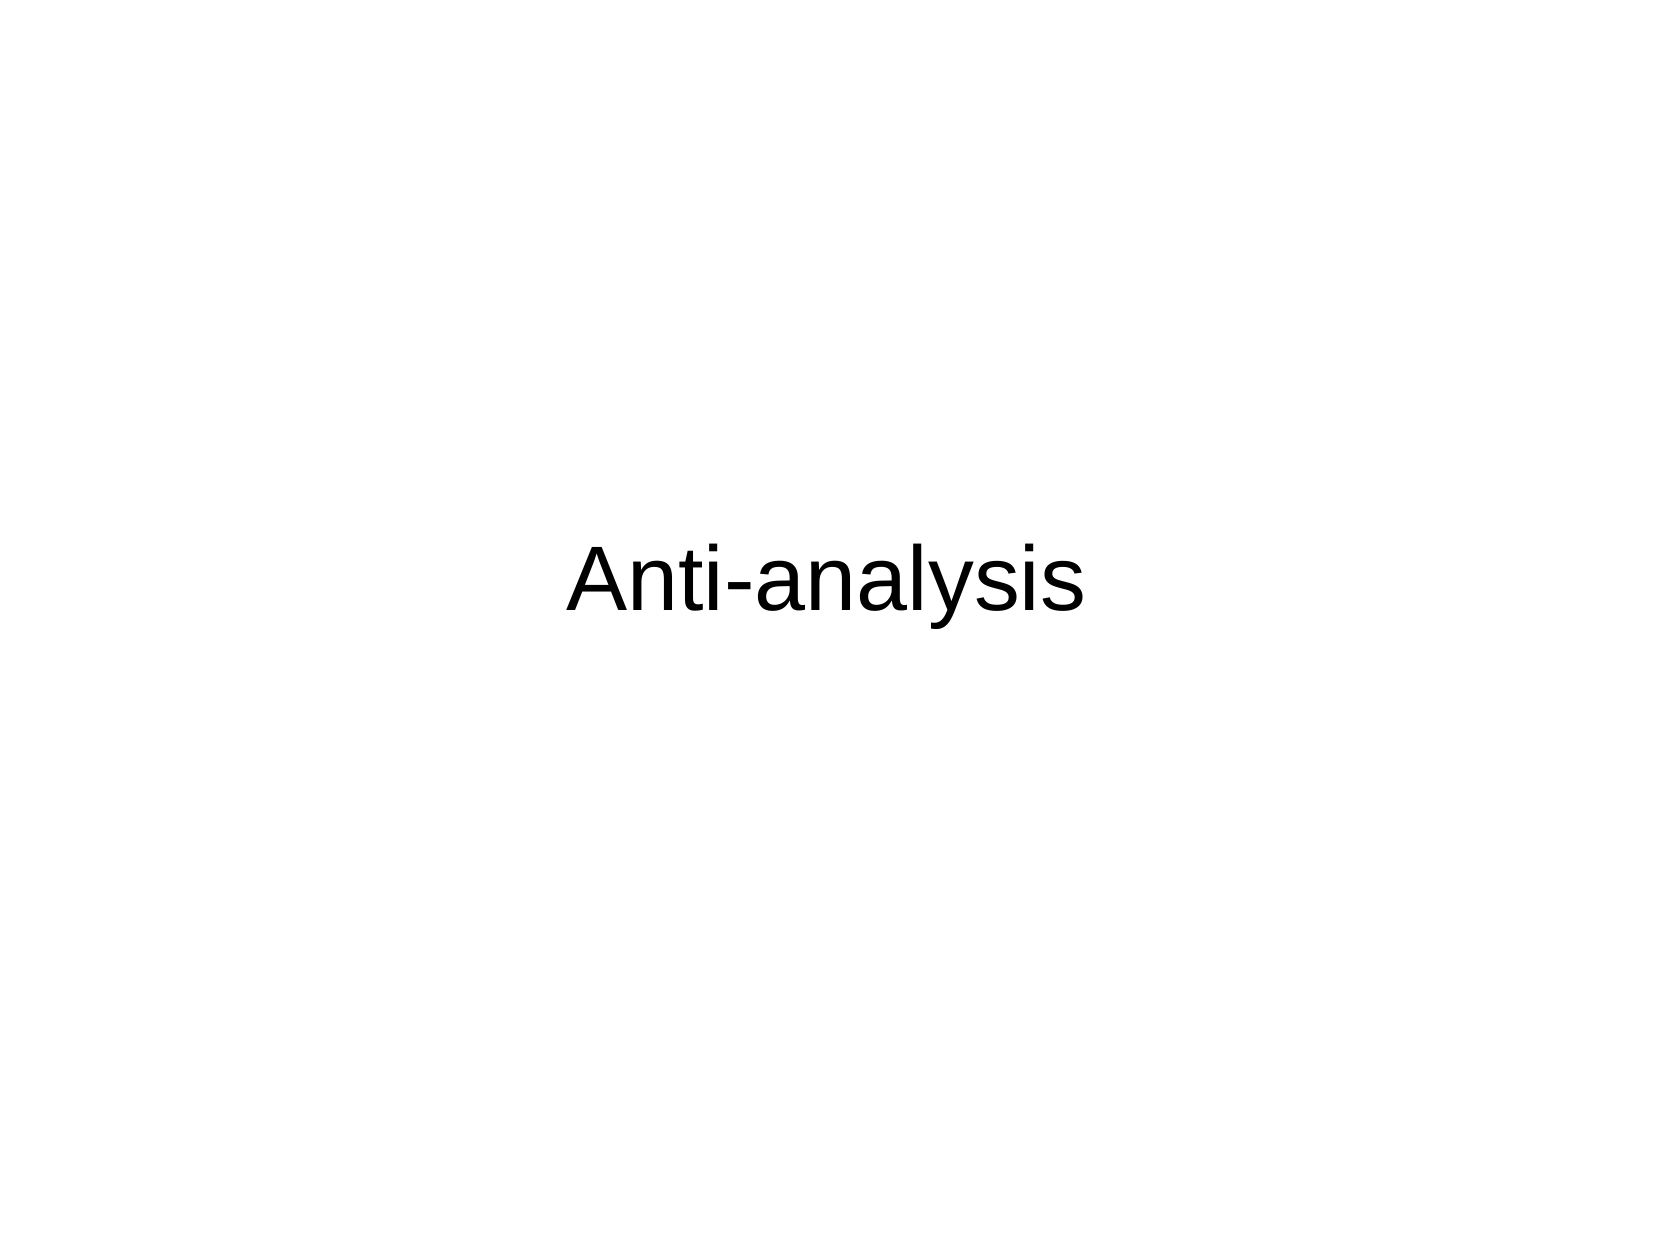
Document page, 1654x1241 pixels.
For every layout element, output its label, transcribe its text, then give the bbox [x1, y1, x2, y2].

subtitle Anti-analysis [82, 49, 1571, 1109]
